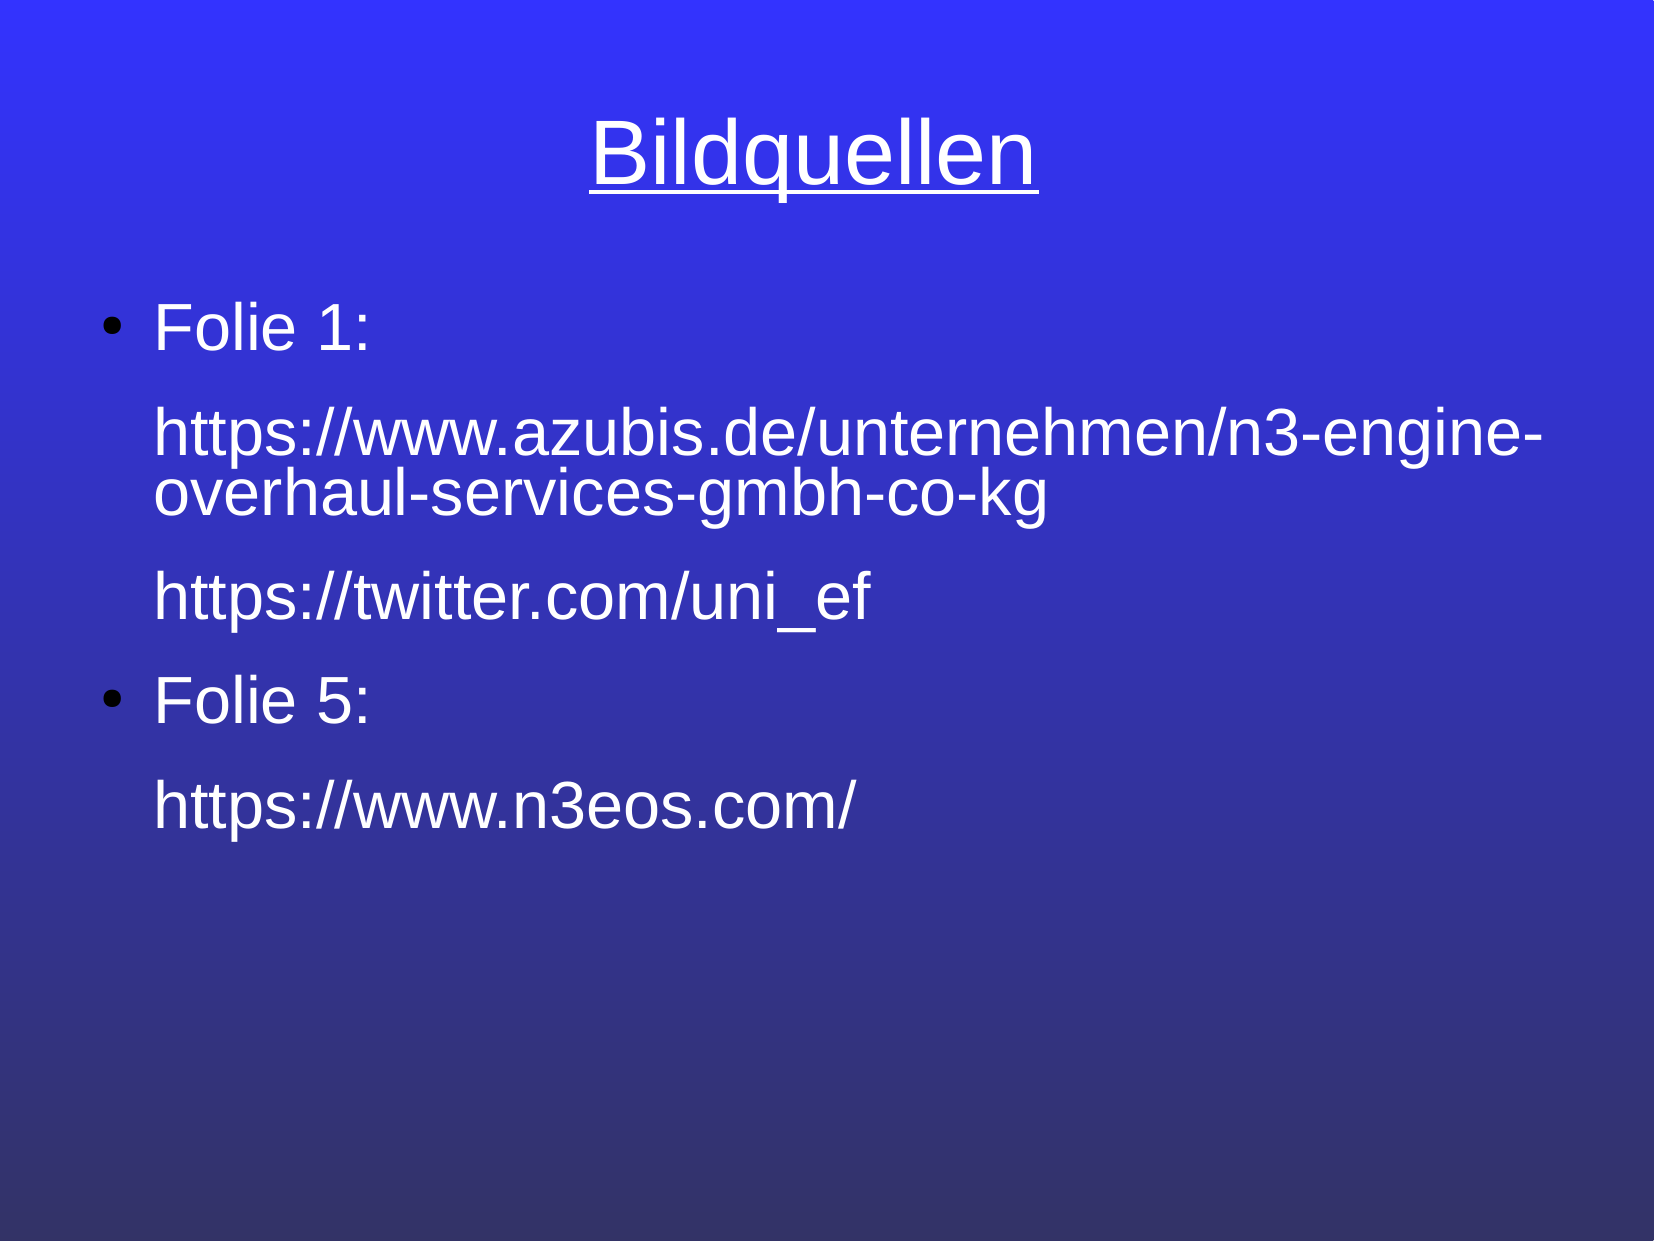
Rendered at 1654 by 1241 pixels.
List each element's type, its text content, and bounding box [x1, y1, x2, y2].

list Folie 1: https://www.azubis.de/unternehmen/n3-engine-overhaul-services-gmbh-co-kg https://twitter.com/uni_ef Folie 5: https://www.n3eos.com/ [82, 290, 1571, 1109]
title Bildquellen [82, 49, 1571, 257]
